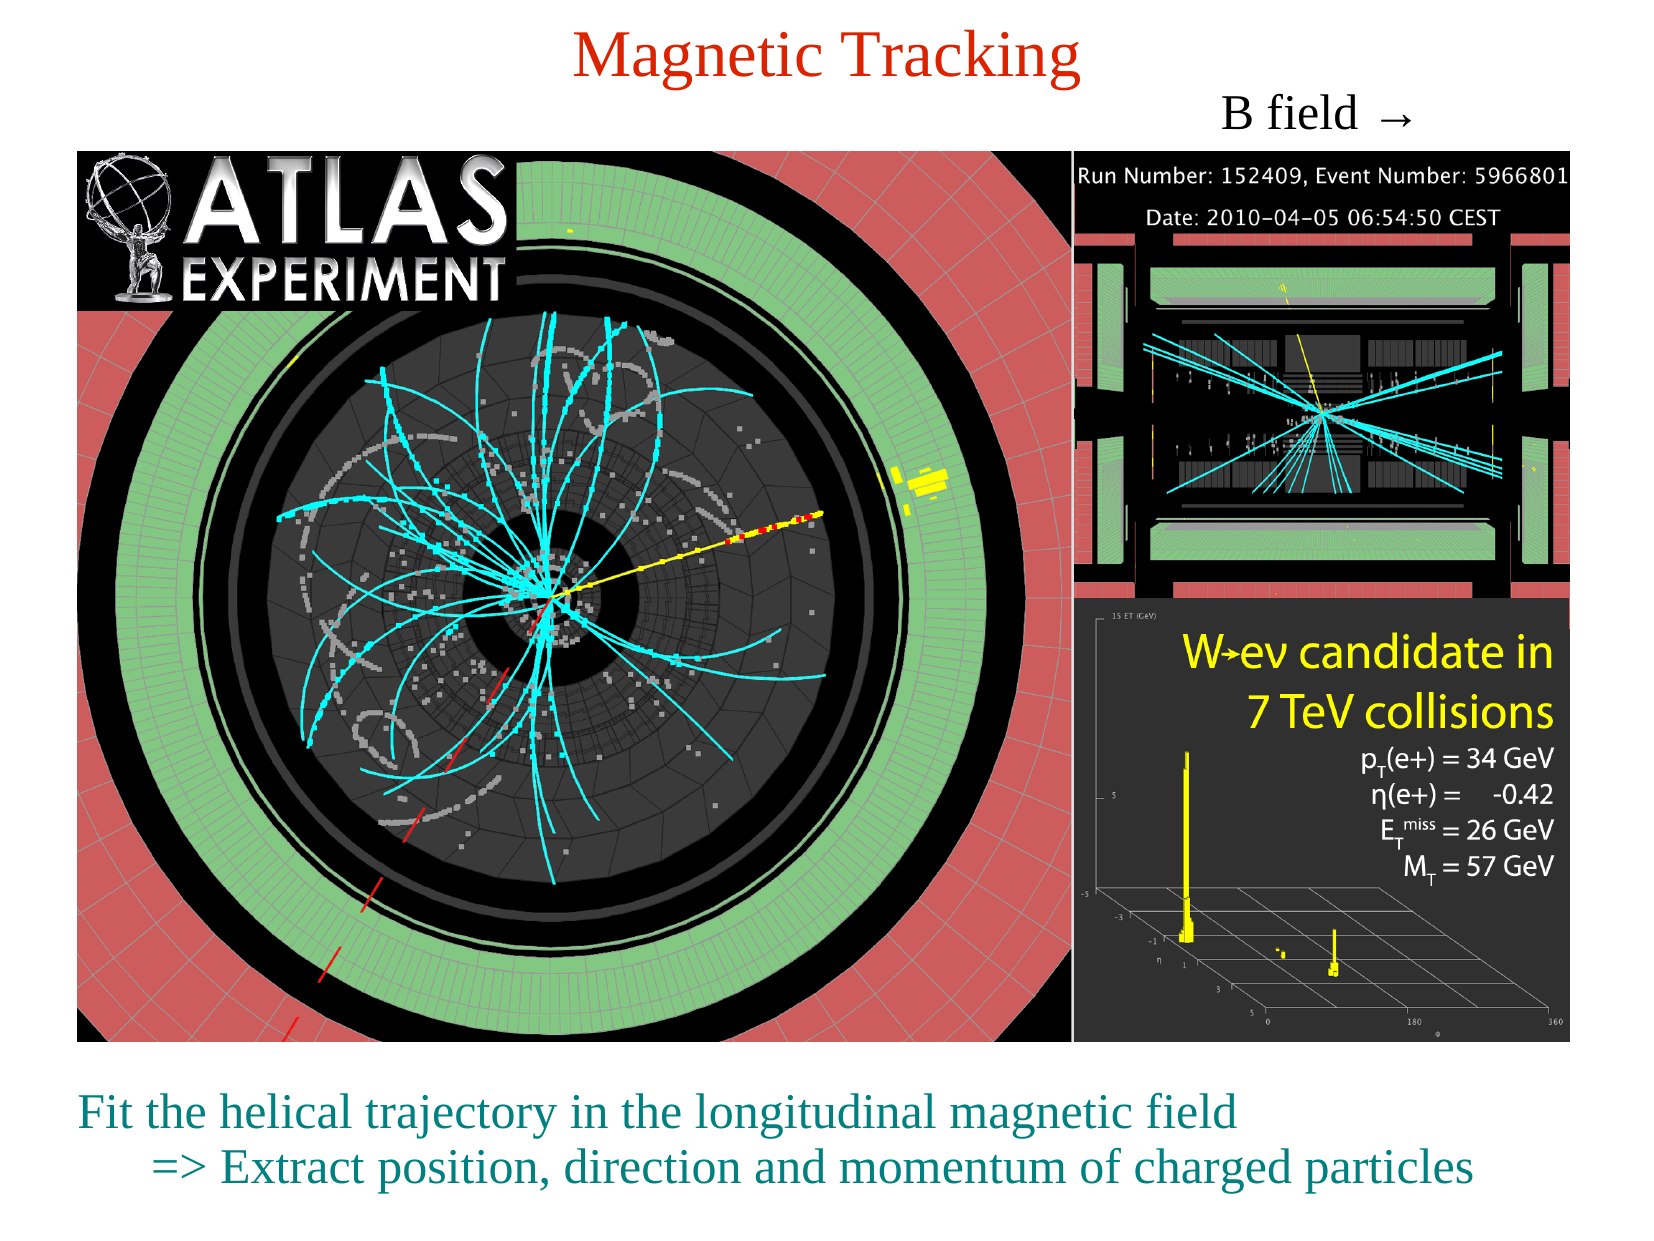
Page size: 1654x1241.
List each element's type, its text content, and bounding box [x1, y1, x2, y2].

picture [77, 151, 1570, 1042]
text_box Fit the helical trajectory in the longitudinal magnetic field => Extract position, direction and momentum of charged particles [77, 1084, 1609, 1206]
text_box B field → [1220, 85, 1440, 141]
title Magnetic Tracking [121, 0, 1534, 124]
